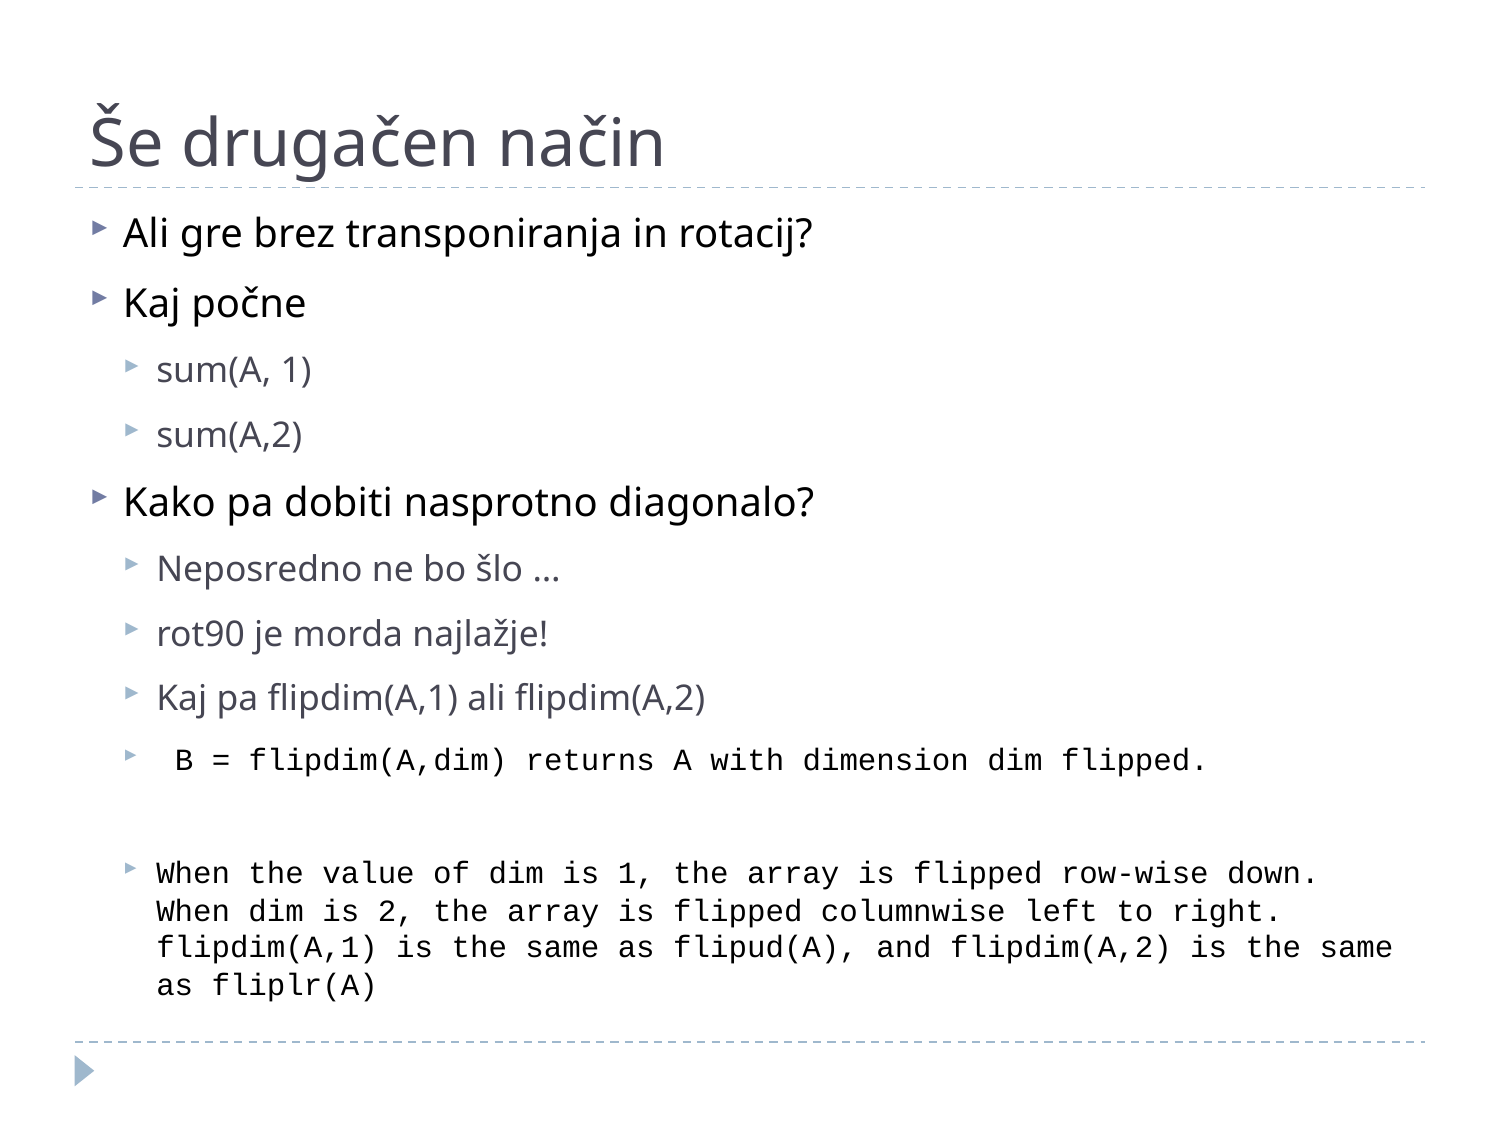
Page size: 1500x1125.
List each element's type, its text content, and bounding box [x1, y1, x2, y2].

title Še drugačen način [75, 24, 1425, 188]
list Ali gre brez transponiranja in rotacij? Kaj počne sum(A, 1) sum(A,2) Kako pa dobiti nasprotno diagonalo? Neposredno ne bo šlo … rot90 je morda najlažje! Kaj pa flipdim(A,1) ali flipdim(A,2) B = flipdim(A,dim) returns A with dimension dim flipped. When the value of dim is 1, the array is flipped row-wise down. When dim is 2, the array is flipped columnwise left to right. flipdim(A,1) is the same as flipud(A), and flipdim(A,2) is the same as fliplr(A) [75, 200, 1425, 1010]
